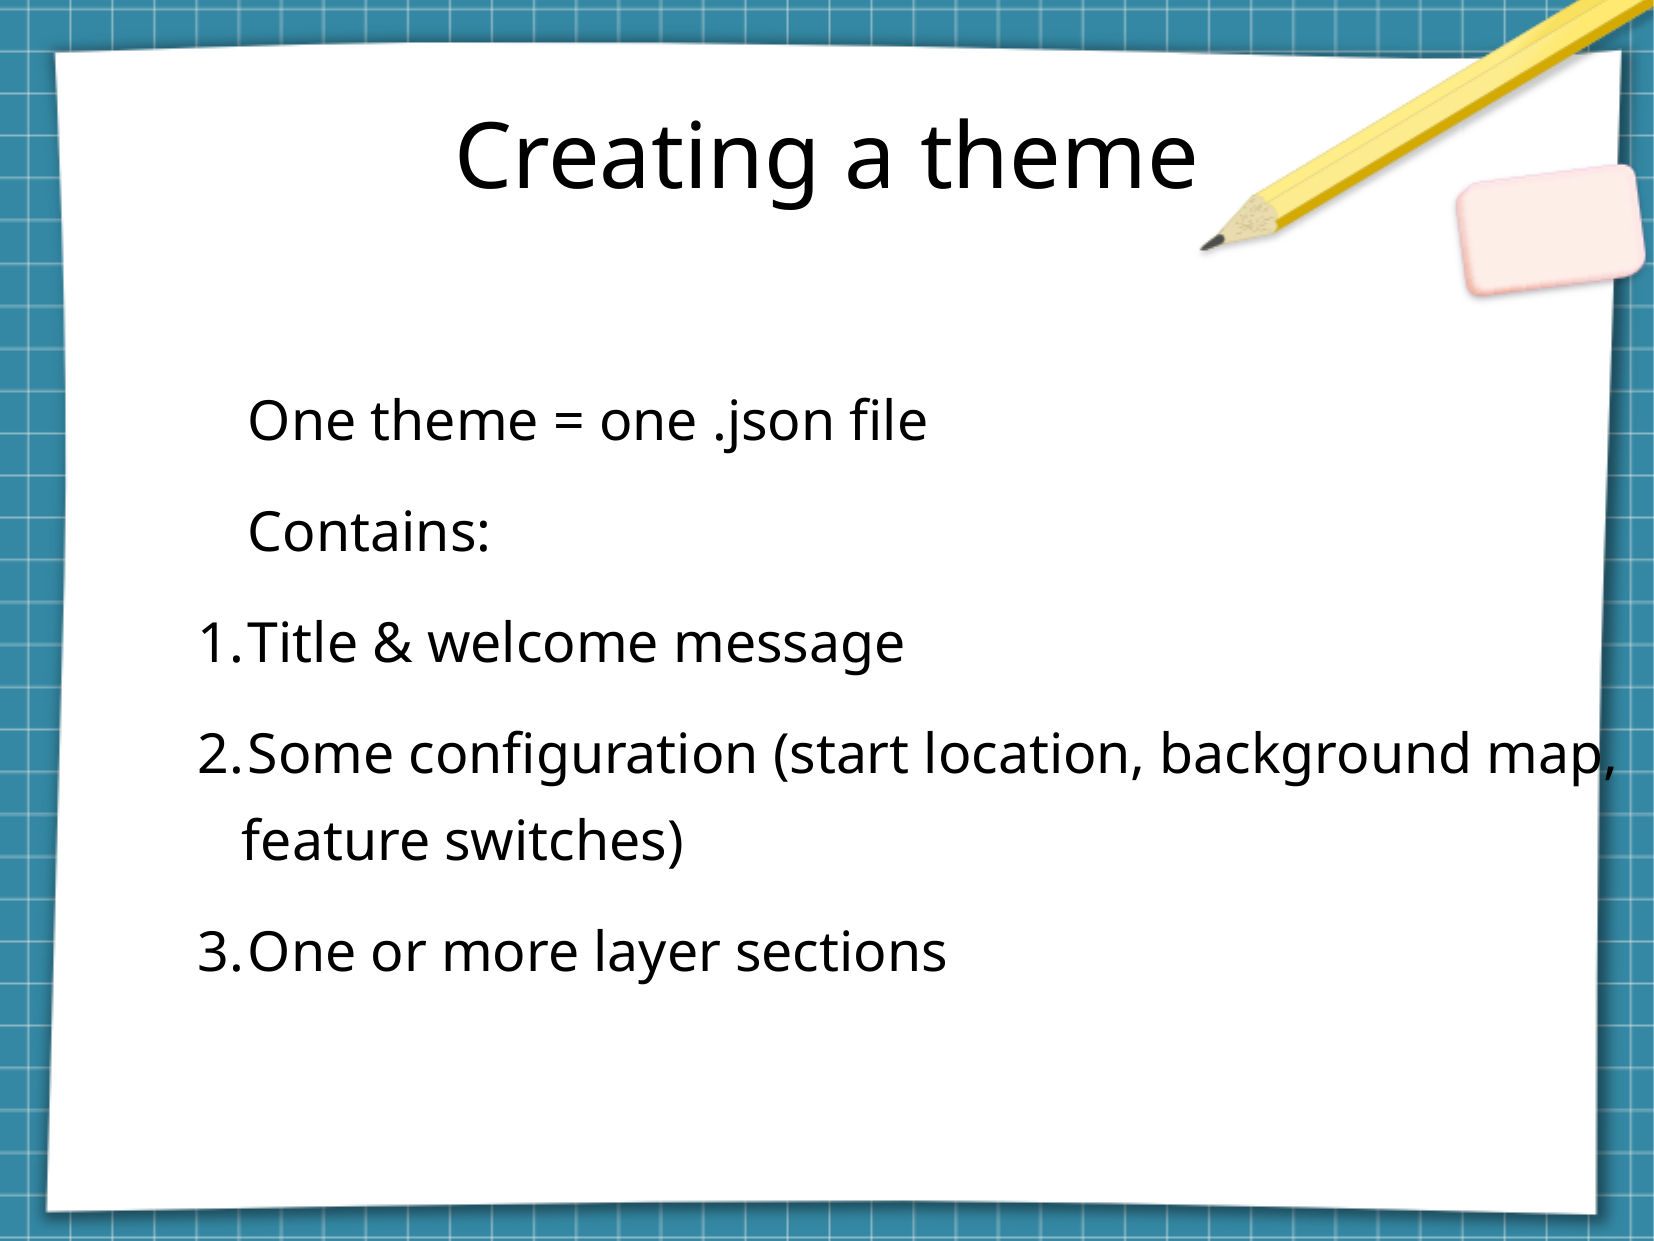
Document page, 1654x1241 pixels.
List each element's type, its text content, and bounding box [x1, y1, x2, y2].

list One theme = one .json file Contains: Title & welcome message Some configuration (start location, background map, feature switches) One or more layer sections [183, 270, 1654, 991]
picture [0, 0, 1654, 1241]
title Creating a theme [82, 49, 1571, 257]
